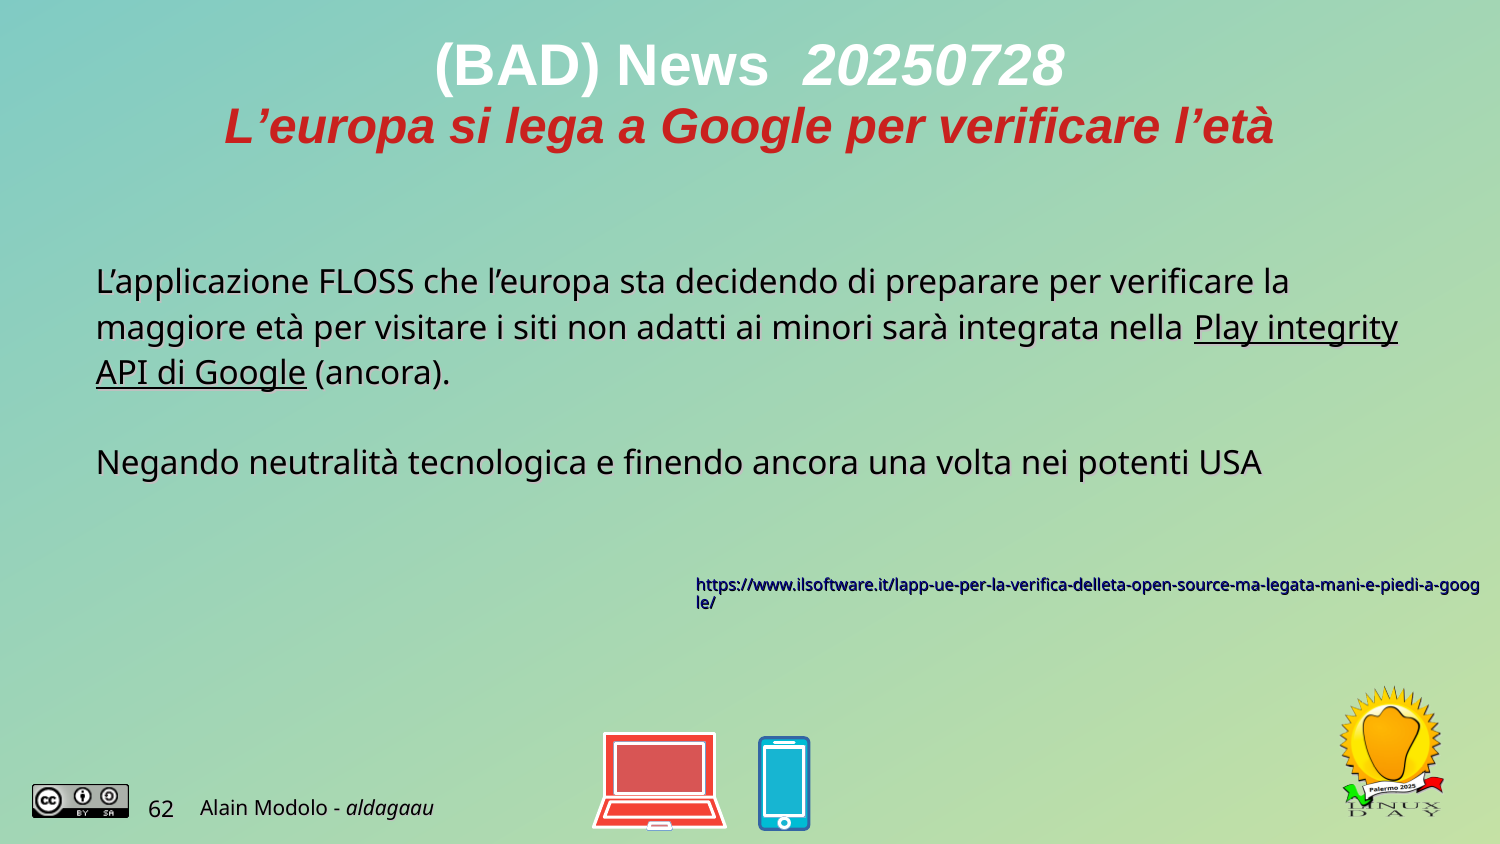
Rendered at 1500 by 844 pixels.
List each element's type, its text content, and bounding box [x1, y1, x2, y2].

text_box [593, 733, 726, 829]
text_box L’applicazione FLOSS che l’europa sta decidendo di preparare per verificare la maggiore età per visitare i siti non adatti ai minori sarà integrata nella Play integrity API di Google (ancora). Negando neutralità tecnologica e finendo ancora una volta nei potenti USA [80, 251, 1437, 561]
text_box [759, 737, 809, 830]
picture [32, 784, 129, 818]
picture [1233, 670, 1500, 844]
text_box https://www.ilsoftware.it/lapp-ue-per-la-verifica-delleta-open-source-ma-legata-mani-e-piedi-a-google/ [680, 565, 1500, 623]
title (BAD) News 20250728 L’europa si lega a Google per verificare l’età [169, 0, 1331, 202]
